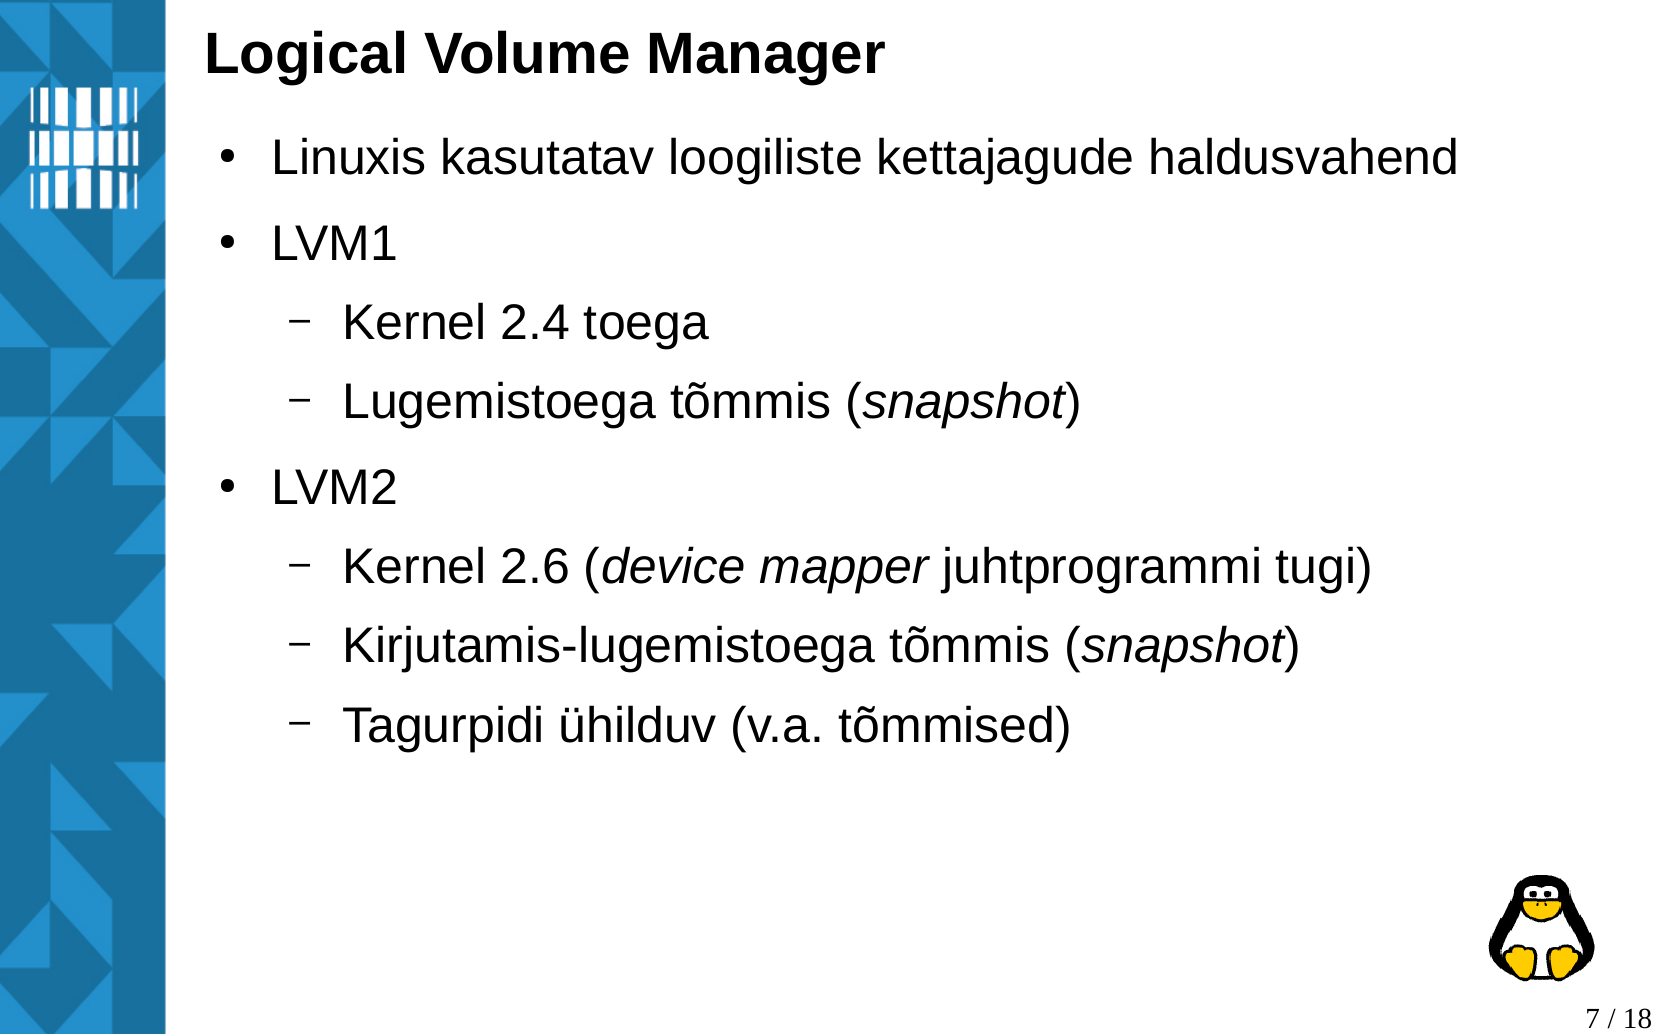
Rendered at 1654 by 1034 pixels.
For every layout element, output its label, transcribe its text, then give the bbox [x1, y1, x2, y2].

picture [1452, 843, 1630, 993]
list Linuxis kasutatav loogiliste kettajagude haldusvahend LVM1 Kernel 2.4 toega Lugemistoega tõmmis (snapshot) LVM2 Kernel 2.6 (device mapper juhtprogrammi tugi) Kirjutamis-lugemistoega tõmmis (snapshot) Tagurpidi ühilduv (v.a. tõmmised) [200, 129, 1583, 812]
title Logical Volume Manager [204, 1, 1607, 105]
